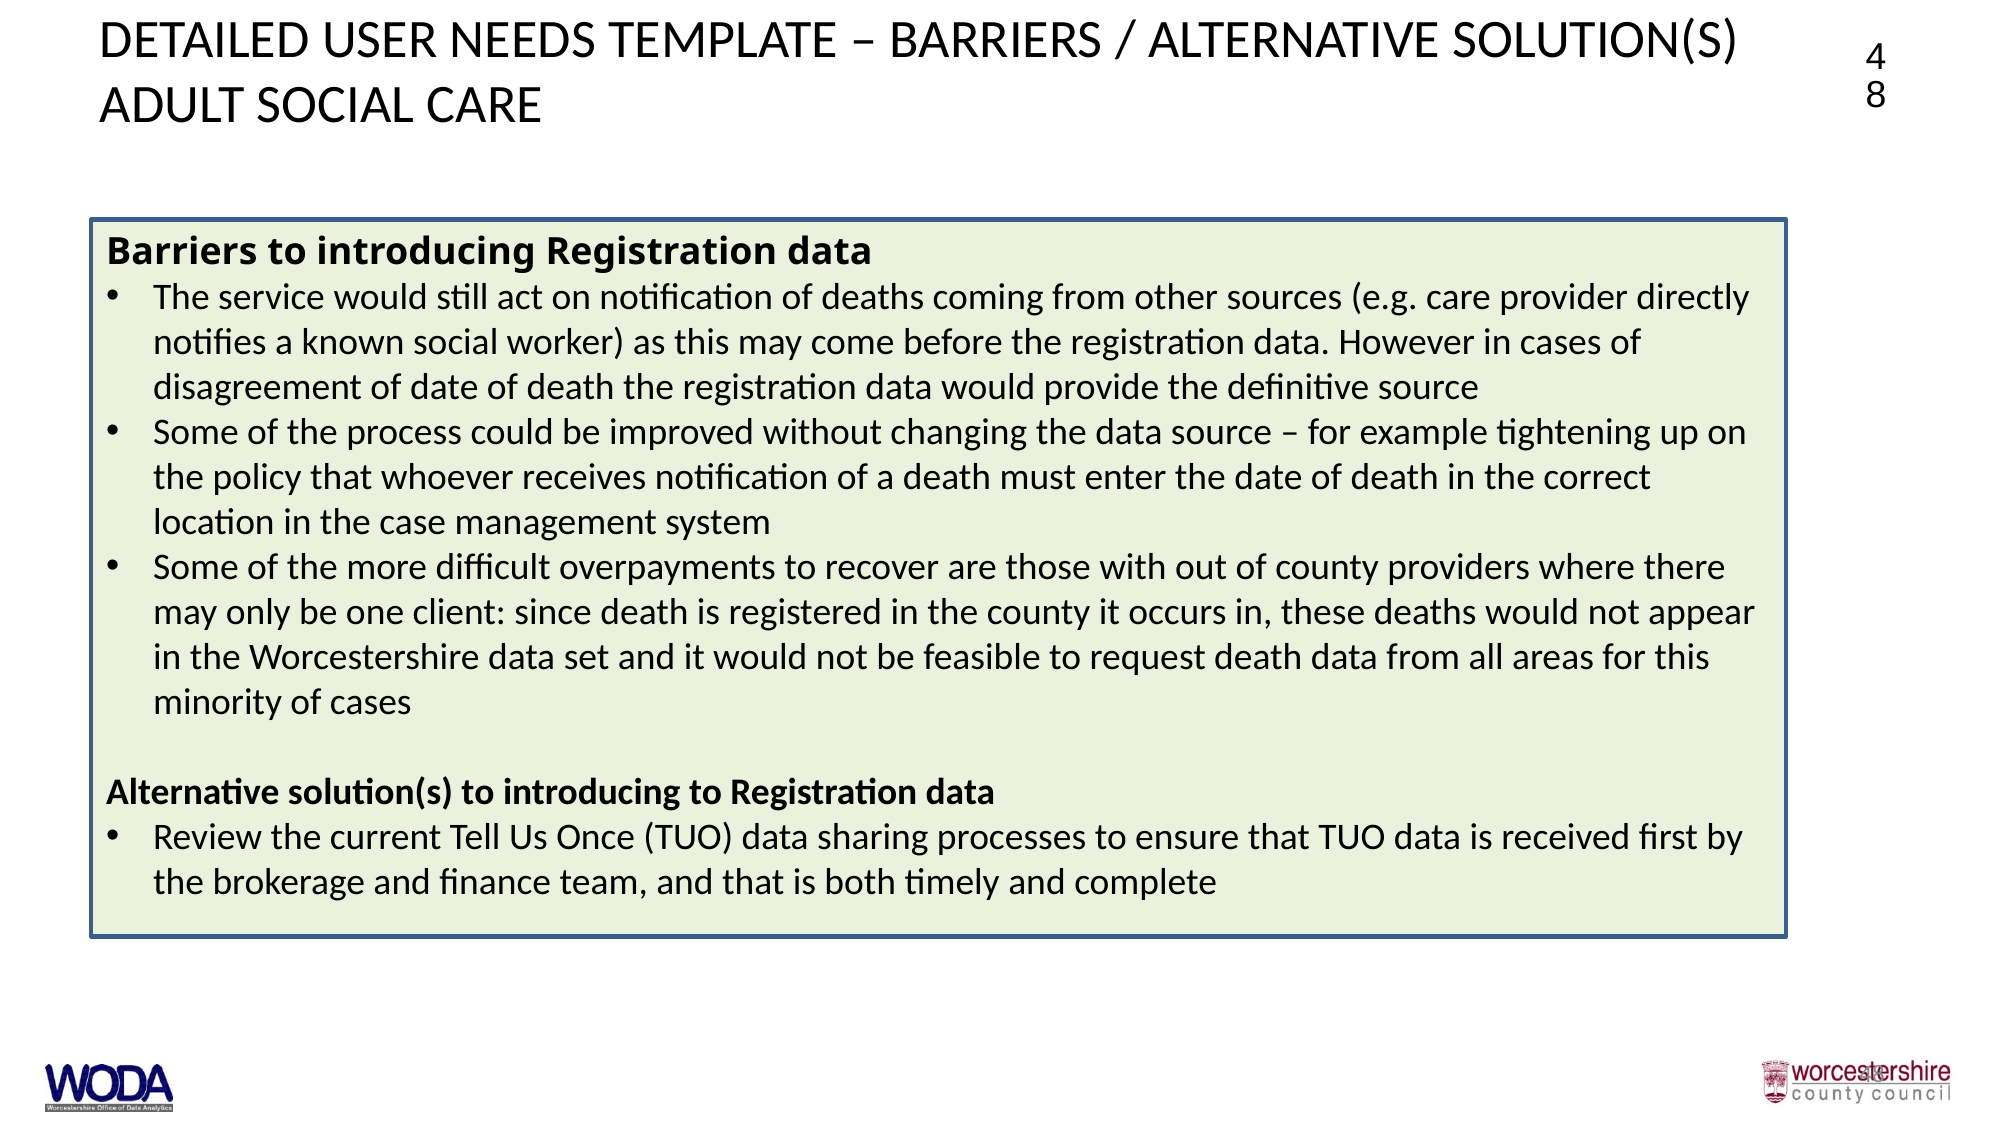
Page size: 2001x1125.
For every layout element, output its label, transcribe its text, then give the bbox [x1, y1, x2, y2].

picture [1749, 1049, 1971, 1114]
slide_number <number> [1433, 1042, 1900, 1103]
picture [45, 1064, 173, 1112]
text_box Barriers to introducing Registration data The service would still act on notification of deaths coming from other sources (e.g. care provider directly notifies a known social worker) as this may come before the registration data. However in cases of disagreement of date of death the registration data would provide the definitive source Some of the process could be improved without changing the data source – for example tightening up on the policy that whoever receives notification of a death must enter the date of death in the correct location in the case management system Some of the more difficult overpayments to recover are those with out of county providers where there may only be one client: since death is registered in the county it occurs in, these deaths would not appear in the Worcestershire data set and it would not be feasible to request death data from all areas for this minority of cases Alternative solution(s) to introducing to Registration data Review the current Tell Us Once (TUO) data sharing processes to ensure that TUO data is received first by the brokerage and finance team, and that is both timely and complete [91, 219, 1786, 937]
title DETAILED USER NEEDS TEMPLATE – BARRIERS / ALTERNATIVE SOLUTION(S) ADULT SOCIAL CARE [99, 3, 1900, 191]
